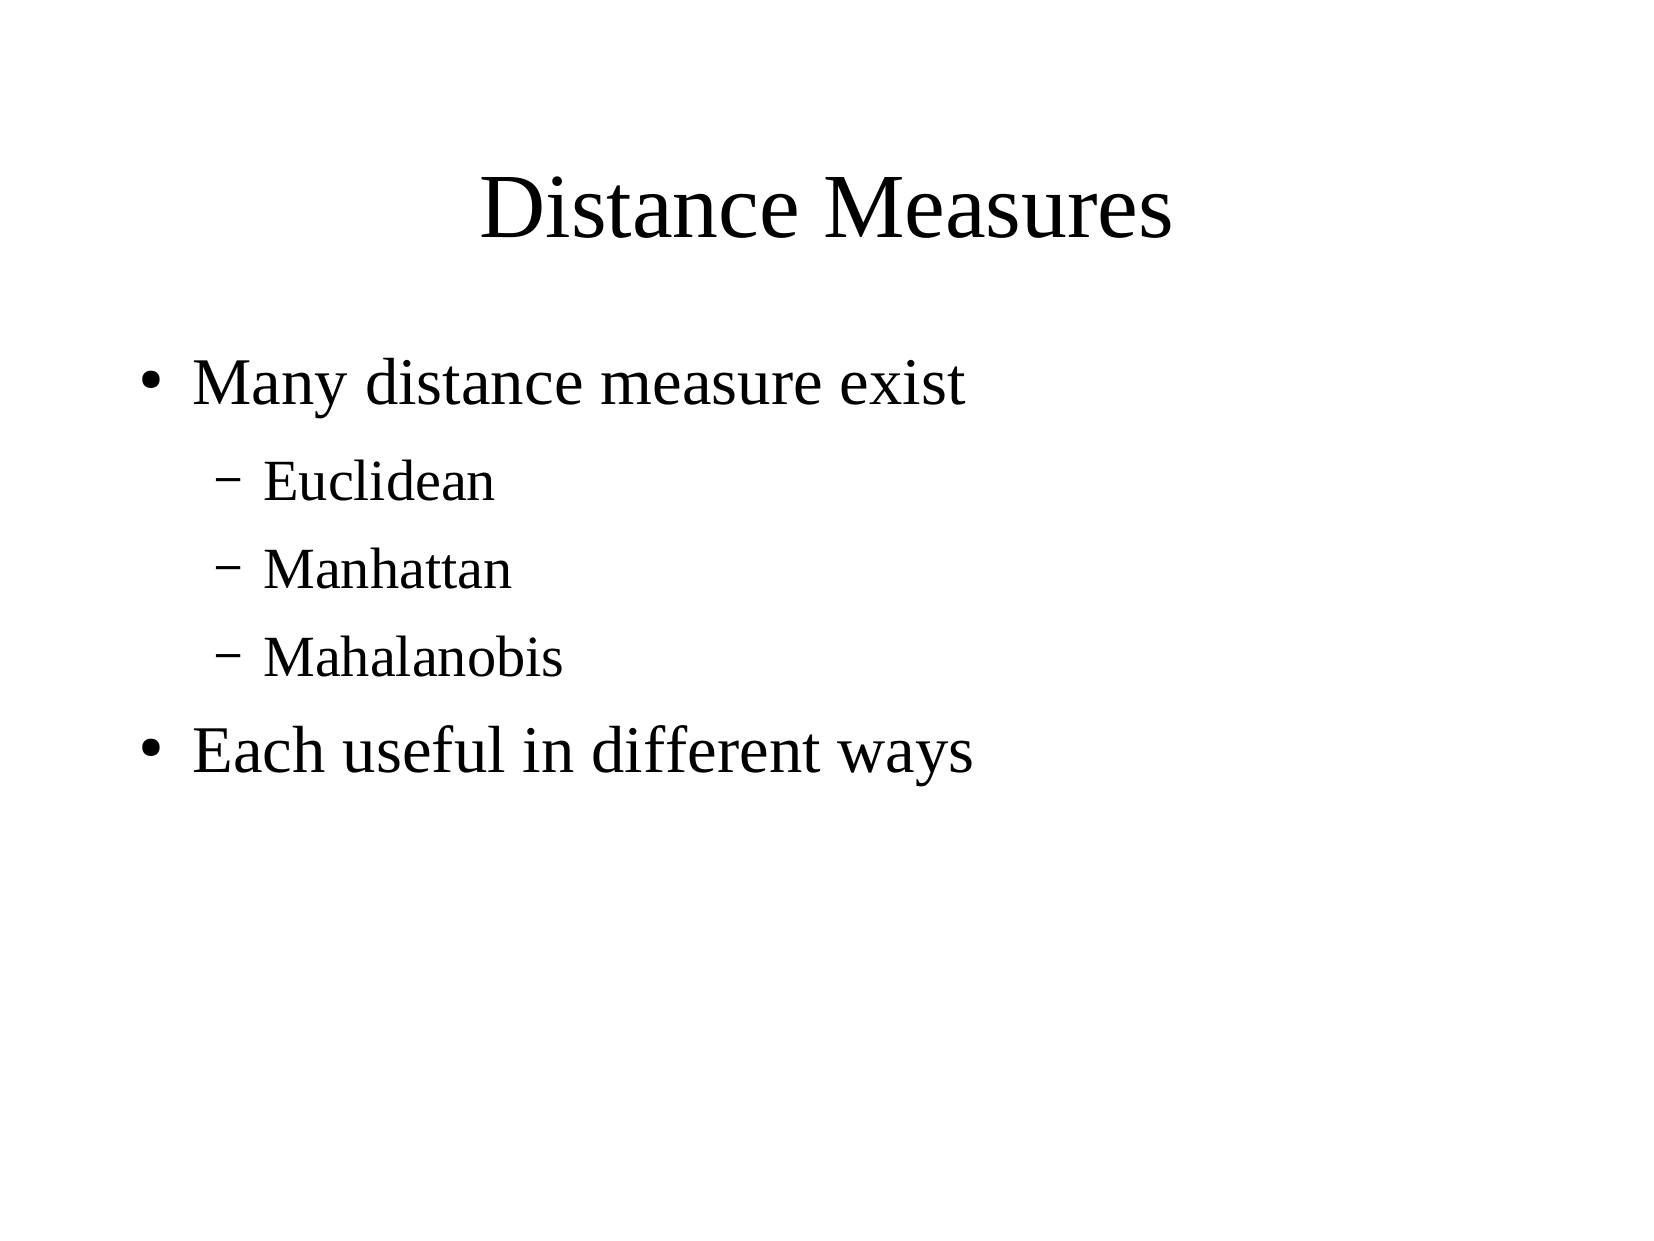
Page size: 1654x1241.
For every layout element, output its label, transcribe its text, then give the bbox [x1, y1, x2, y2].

list Many distance measure exist Euclidean Manhattan Mahalanobis Each useful in different ways [121, 344, 1534, 1127]
title Distance Measures [121, 102, 1534, 311]
